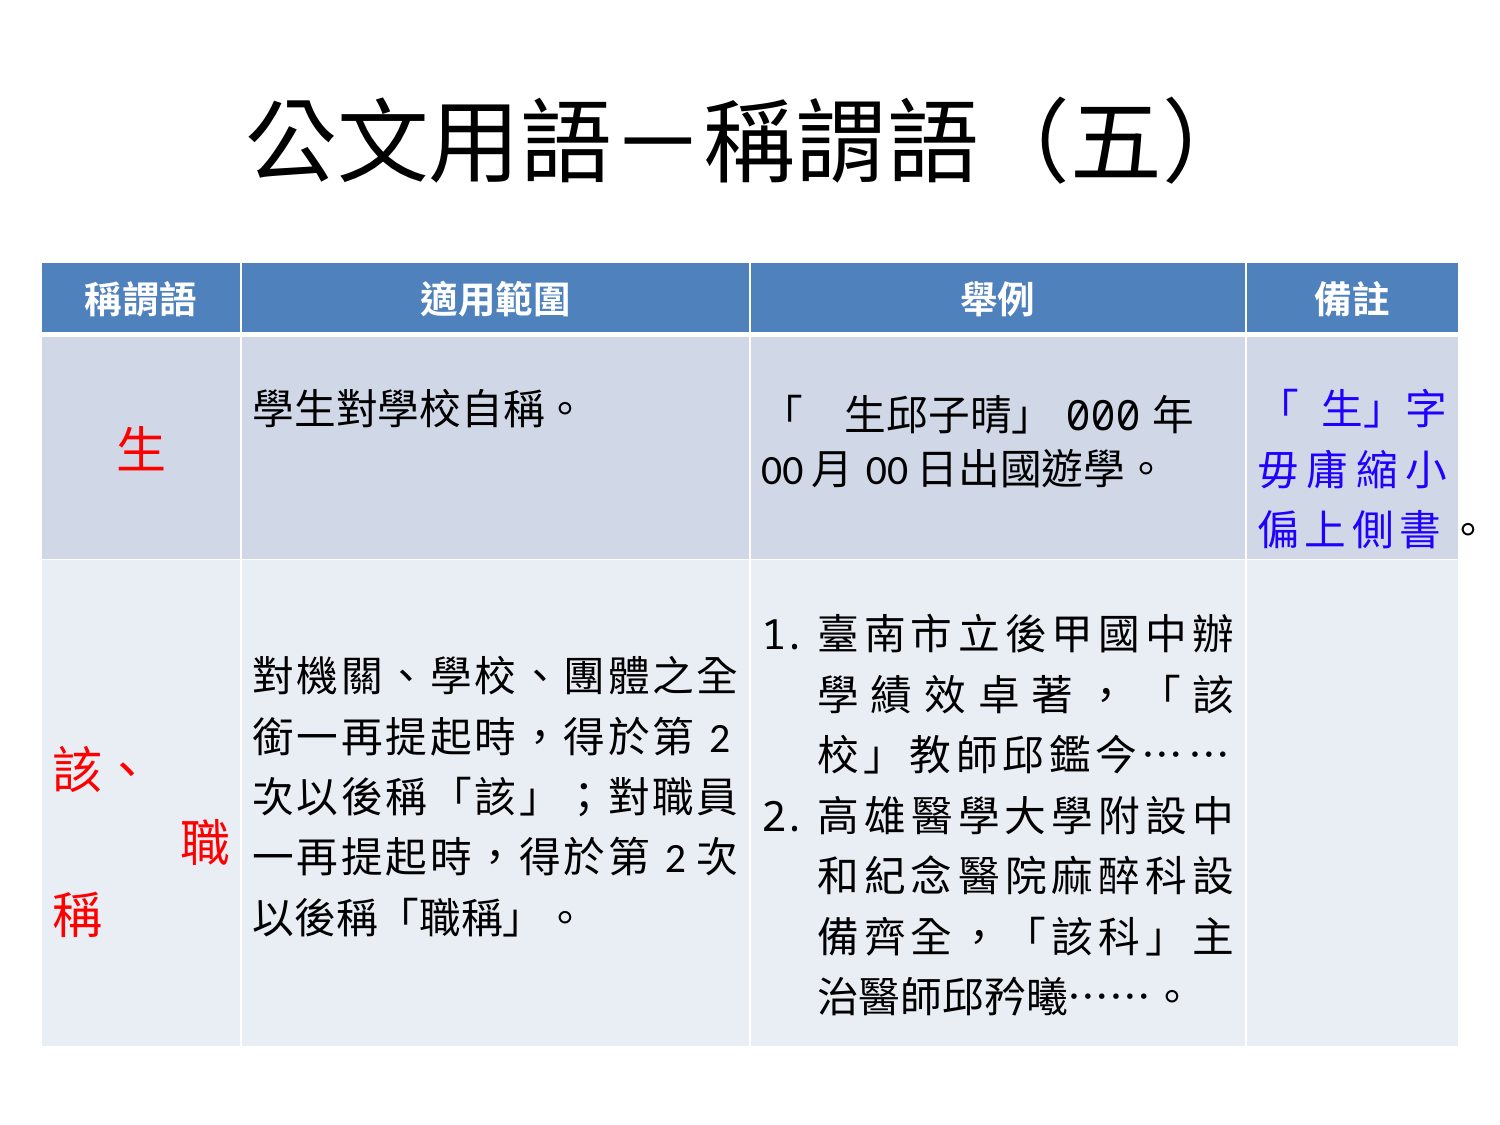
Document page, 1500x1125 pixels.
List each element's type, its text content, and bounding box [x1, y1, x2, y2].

table_cell 對機關、學校、團體之全銜一再提起時，得於第2次以後稱「該」；對職員一再提起時，得於第2次以後稱「職稱」。 [242, 560, 749, 1046]
table_cell [1247, 560, 1458, 1046]
table_header 適用範圍 [242, 263, 749, 332]
table_header 備註 [1247, 263, 1458, 332]
table_header 舉例 [751, 263, 1245, 332]
table_cell 該、 職稱 [42, 560, 240, 1046]
table_header 稱謂語 [42, 263, 240, 332]
title 公文用語－稱謂語（五） [75, 45, 1425, 233]
table_cell 「 生邱子晴」000年00月00日出國遊學。 [751, 337, 1245, 559]
table_cell 「 生」字毋庸縮小偏上側書。 [1247, 337, 1458, 559]
table_cell 學生對學校自稱。 [242, 337, 749, 559]
table_cell 臺南市立後甲國中辦學績效卓著，「該校」教師邱鑑今……。 高雄醫學大學附設中和紀念醫院麻醉科設備齊全，「該科」主治醫師邱矜曦……。 [751, 560, 1245, 1046]
table_cell 生 [42, 337, 240, 559]
